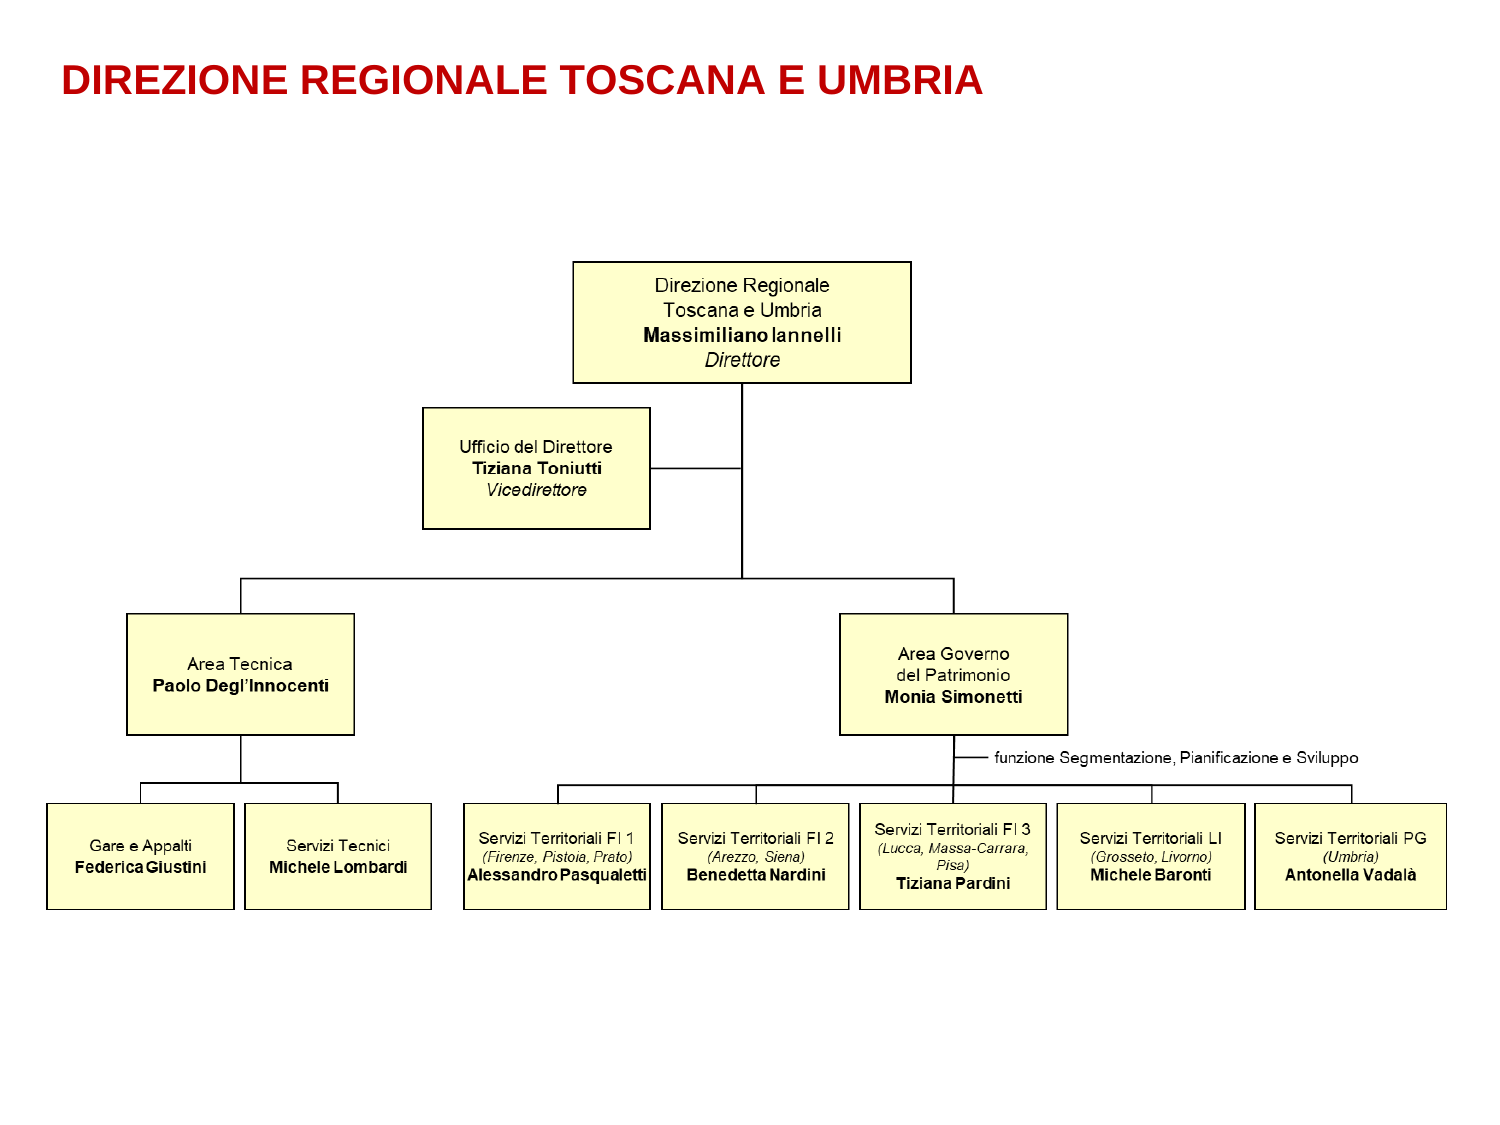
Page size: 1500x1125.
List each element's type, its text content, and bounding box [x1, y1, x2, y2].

picture [46, 261, 1447, 911]
text_box DIREZIONE REGIONALE TOSCANA E UMBRIA [46, 45, 1387, 128]
